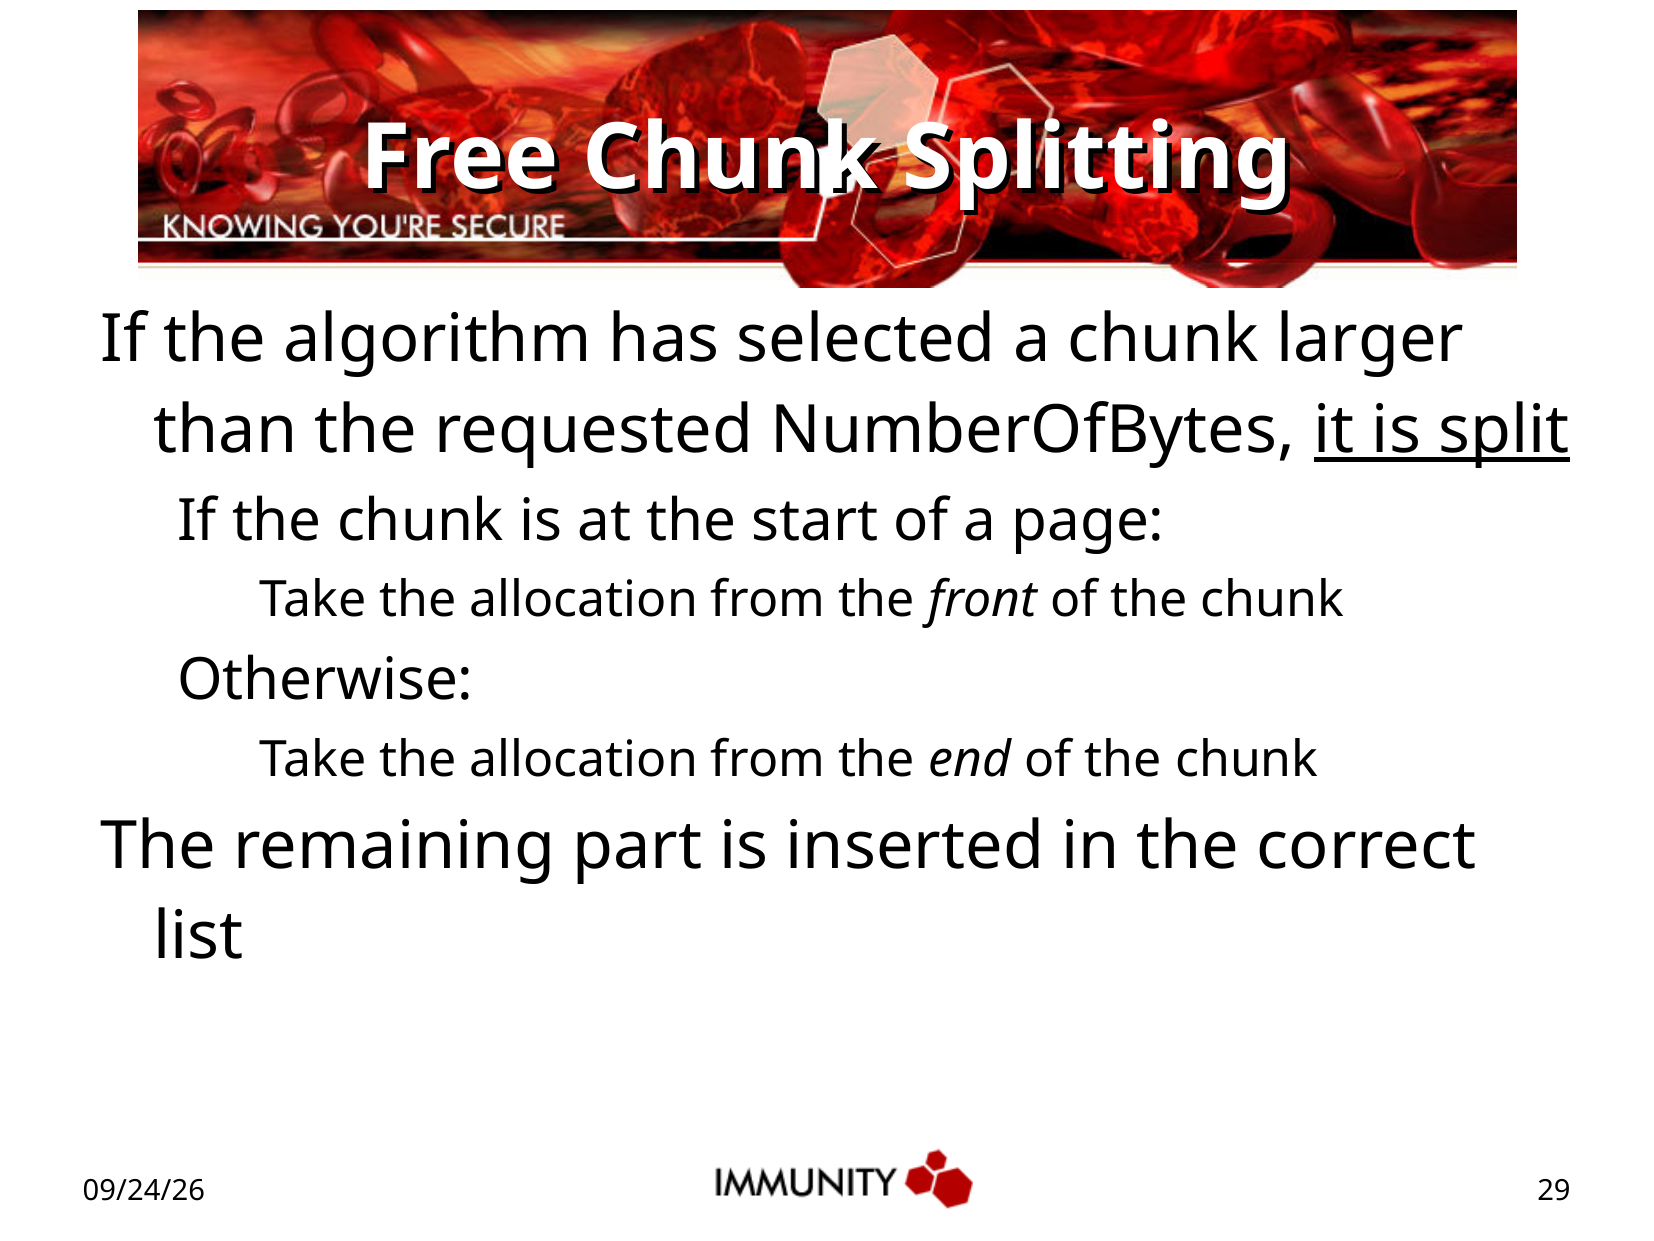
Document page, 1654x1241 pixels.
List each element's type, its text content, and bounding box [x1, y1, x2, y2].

picture [138, 10, 1517, 56]
picture [138, 250, 1517, 288]
title Free Chunk Splitting [82, 56, 1571, 250]
picture [694, 1130, 984, 1235]
list If the algorithm has selected a chunk larger than the requested NumberOfBytes, it is split If the chunk is at the start of a page: Take the allocation from the front of the chunk Otherwise: Take the allocation from the end of the chunk The remaining part is inserted in the correct list [82, 290, 1571, 1094]
